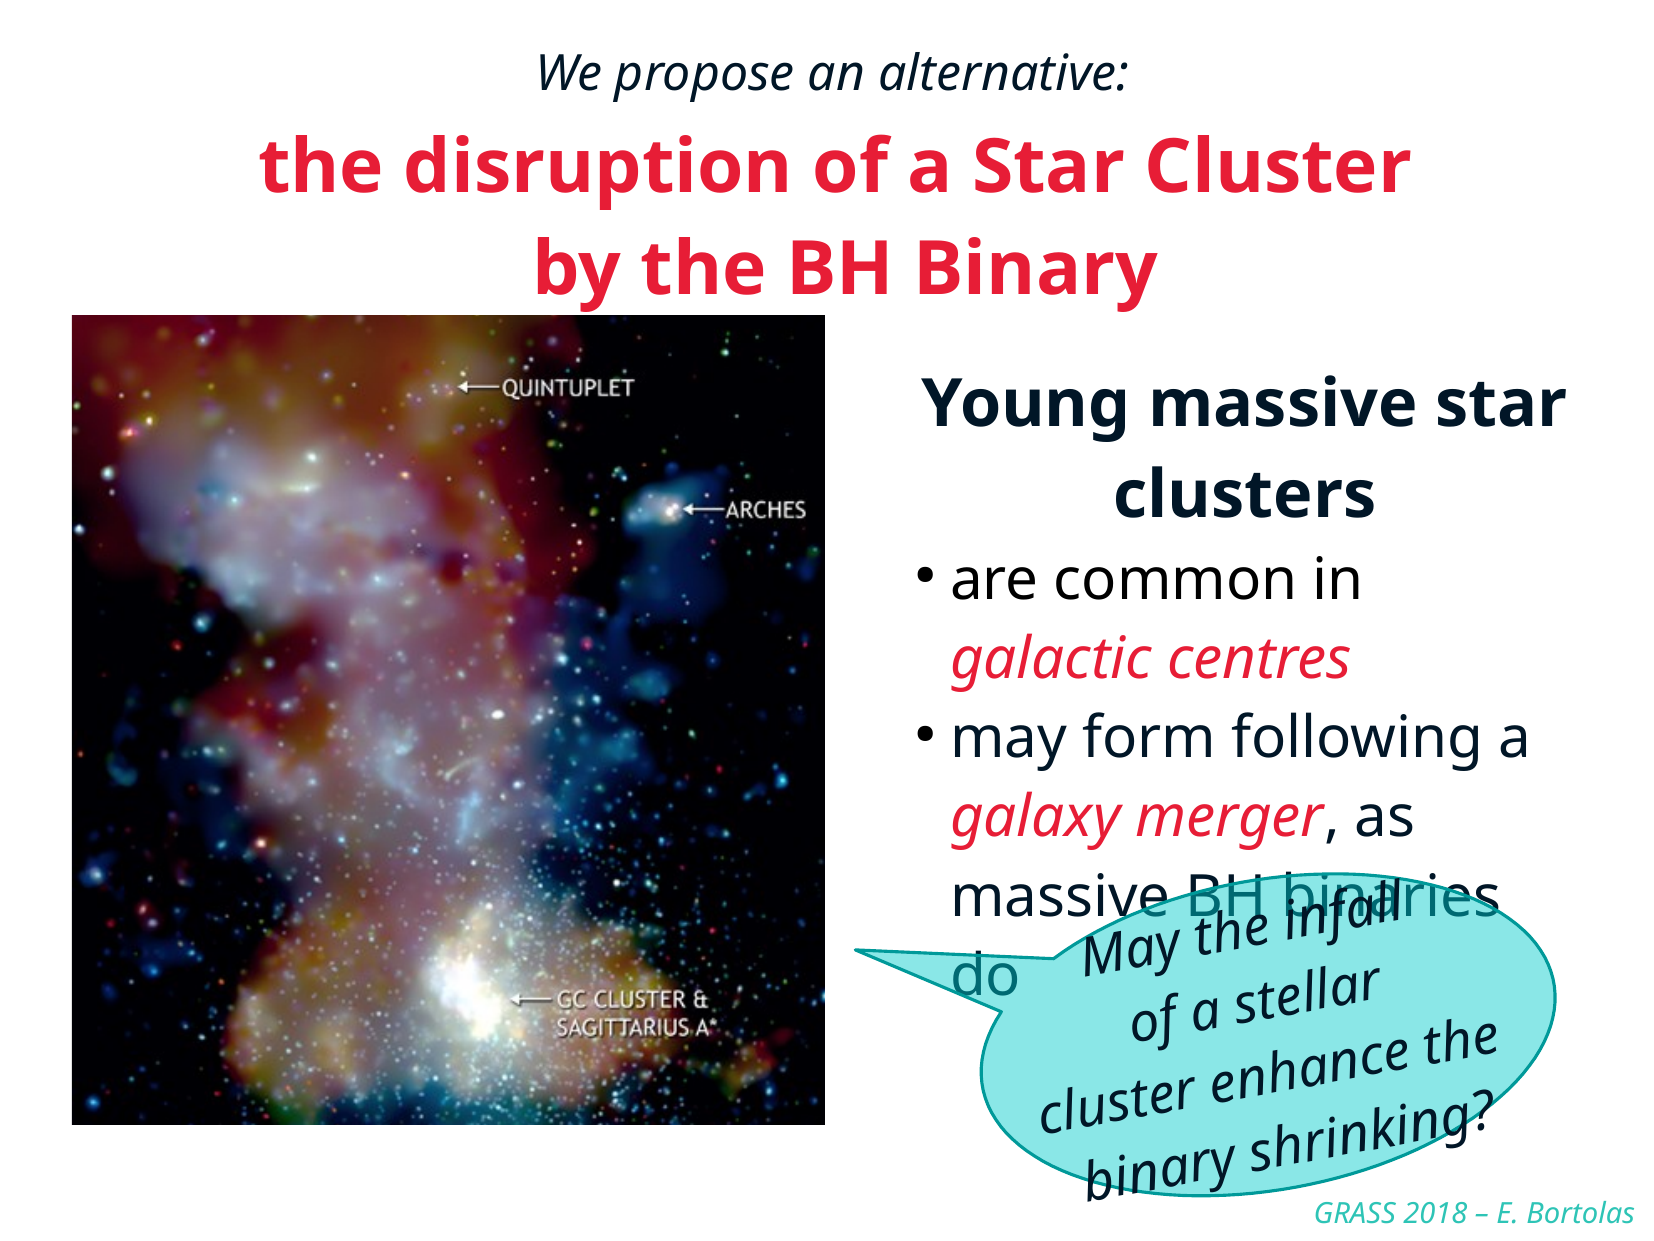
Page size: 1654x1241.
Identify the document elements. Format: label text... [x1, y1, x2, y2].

text_box the disruption of a Star Cluster by the BH Binary [120, 166, 1572, 288]
picture [447, 1121, 463, 1125]
picture [466, 1111, 475, 1117]
text_box We propose an alternative: [45, 29, 1621, 166]
picture [442, 1110, 449, 1120]
picture [71, 315, 826, 1125]
text_box May the infall of a stellar cluster enhance the binary shrinking? [855, 873, 1556, 1191]
text_box GRASS 2018 – E. Bortolas [1155, 1185, 1651, 1241]
text_box Young massive star clusters are common in galactic centres may form following a galaxy merger, as massive BH binaries do [900, 348, 1591, 839]
